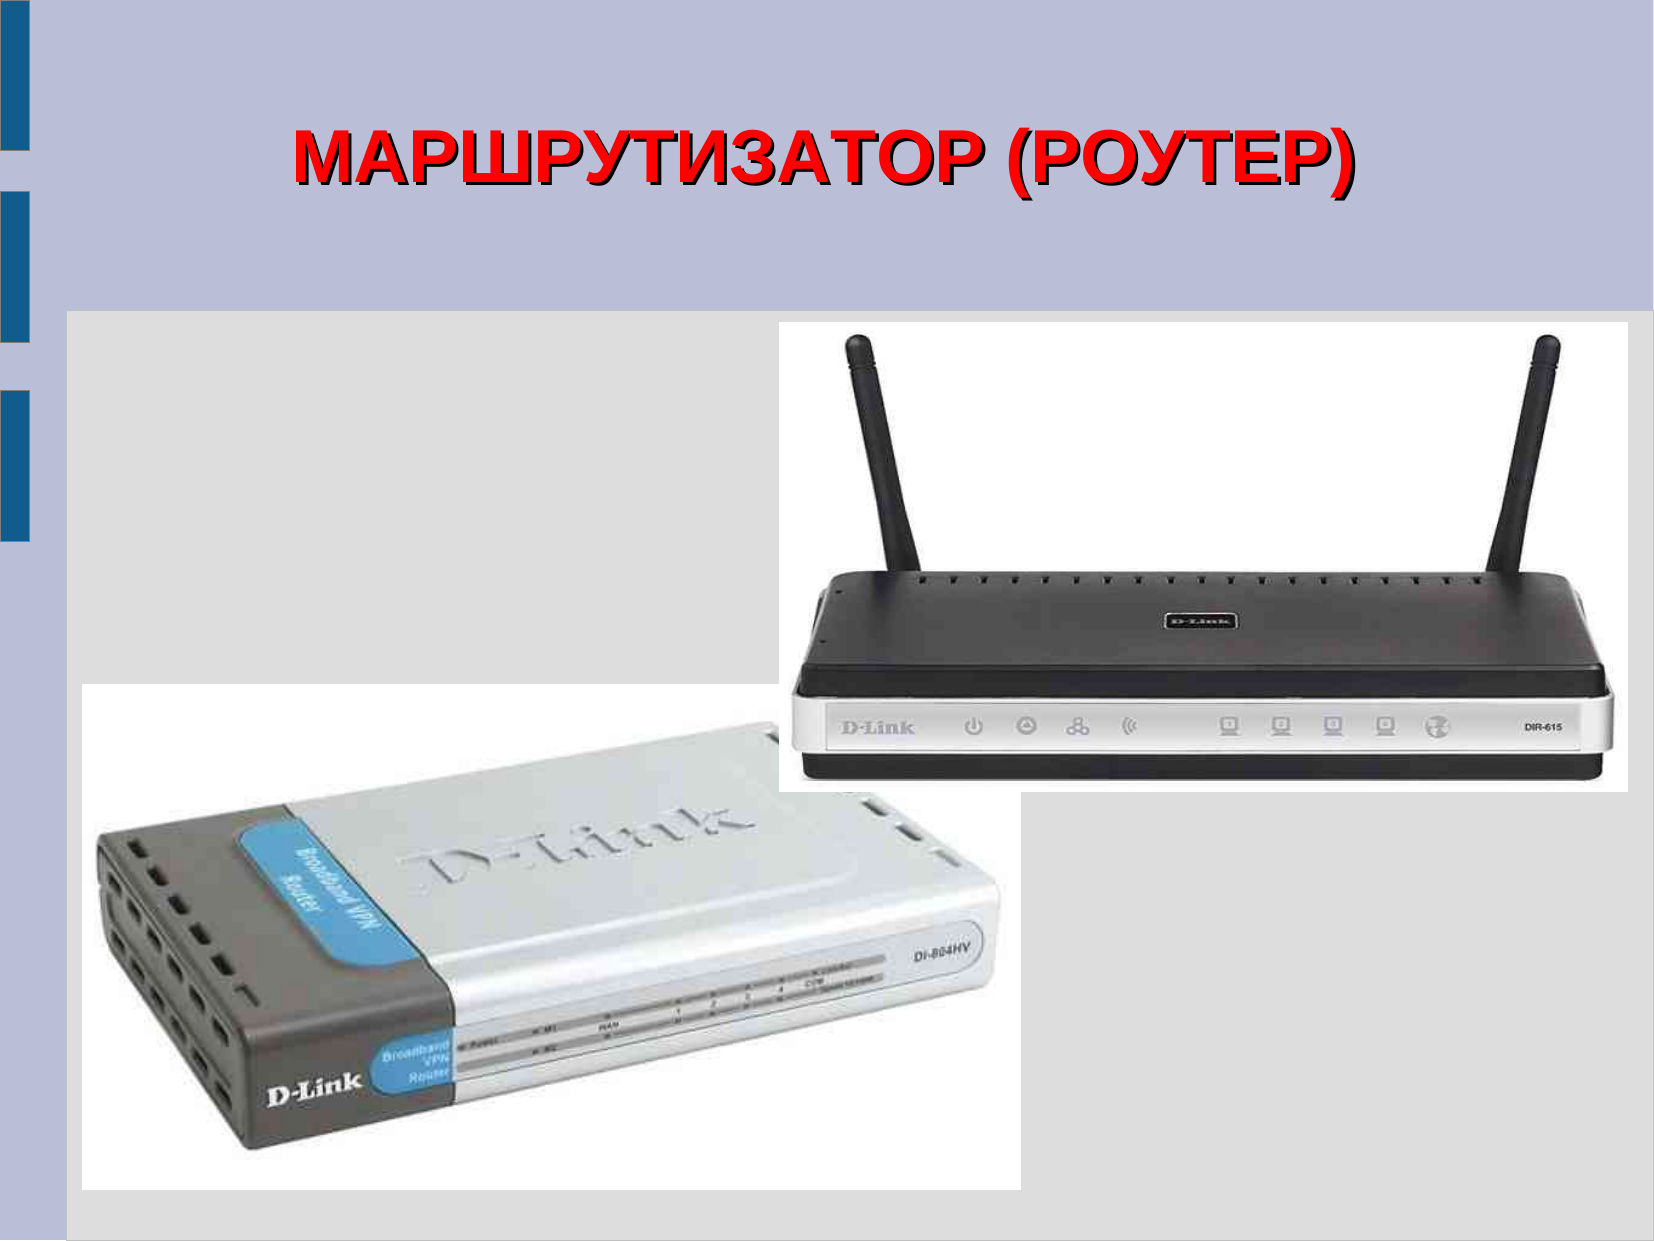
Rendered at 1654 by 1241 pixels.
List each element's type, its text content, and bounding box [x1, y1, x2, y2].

picture [82, 322, 1628, 1190]
title МАРШРУТИЗАТОР (РОУТЕР) [118, 52, 1531, 261]
